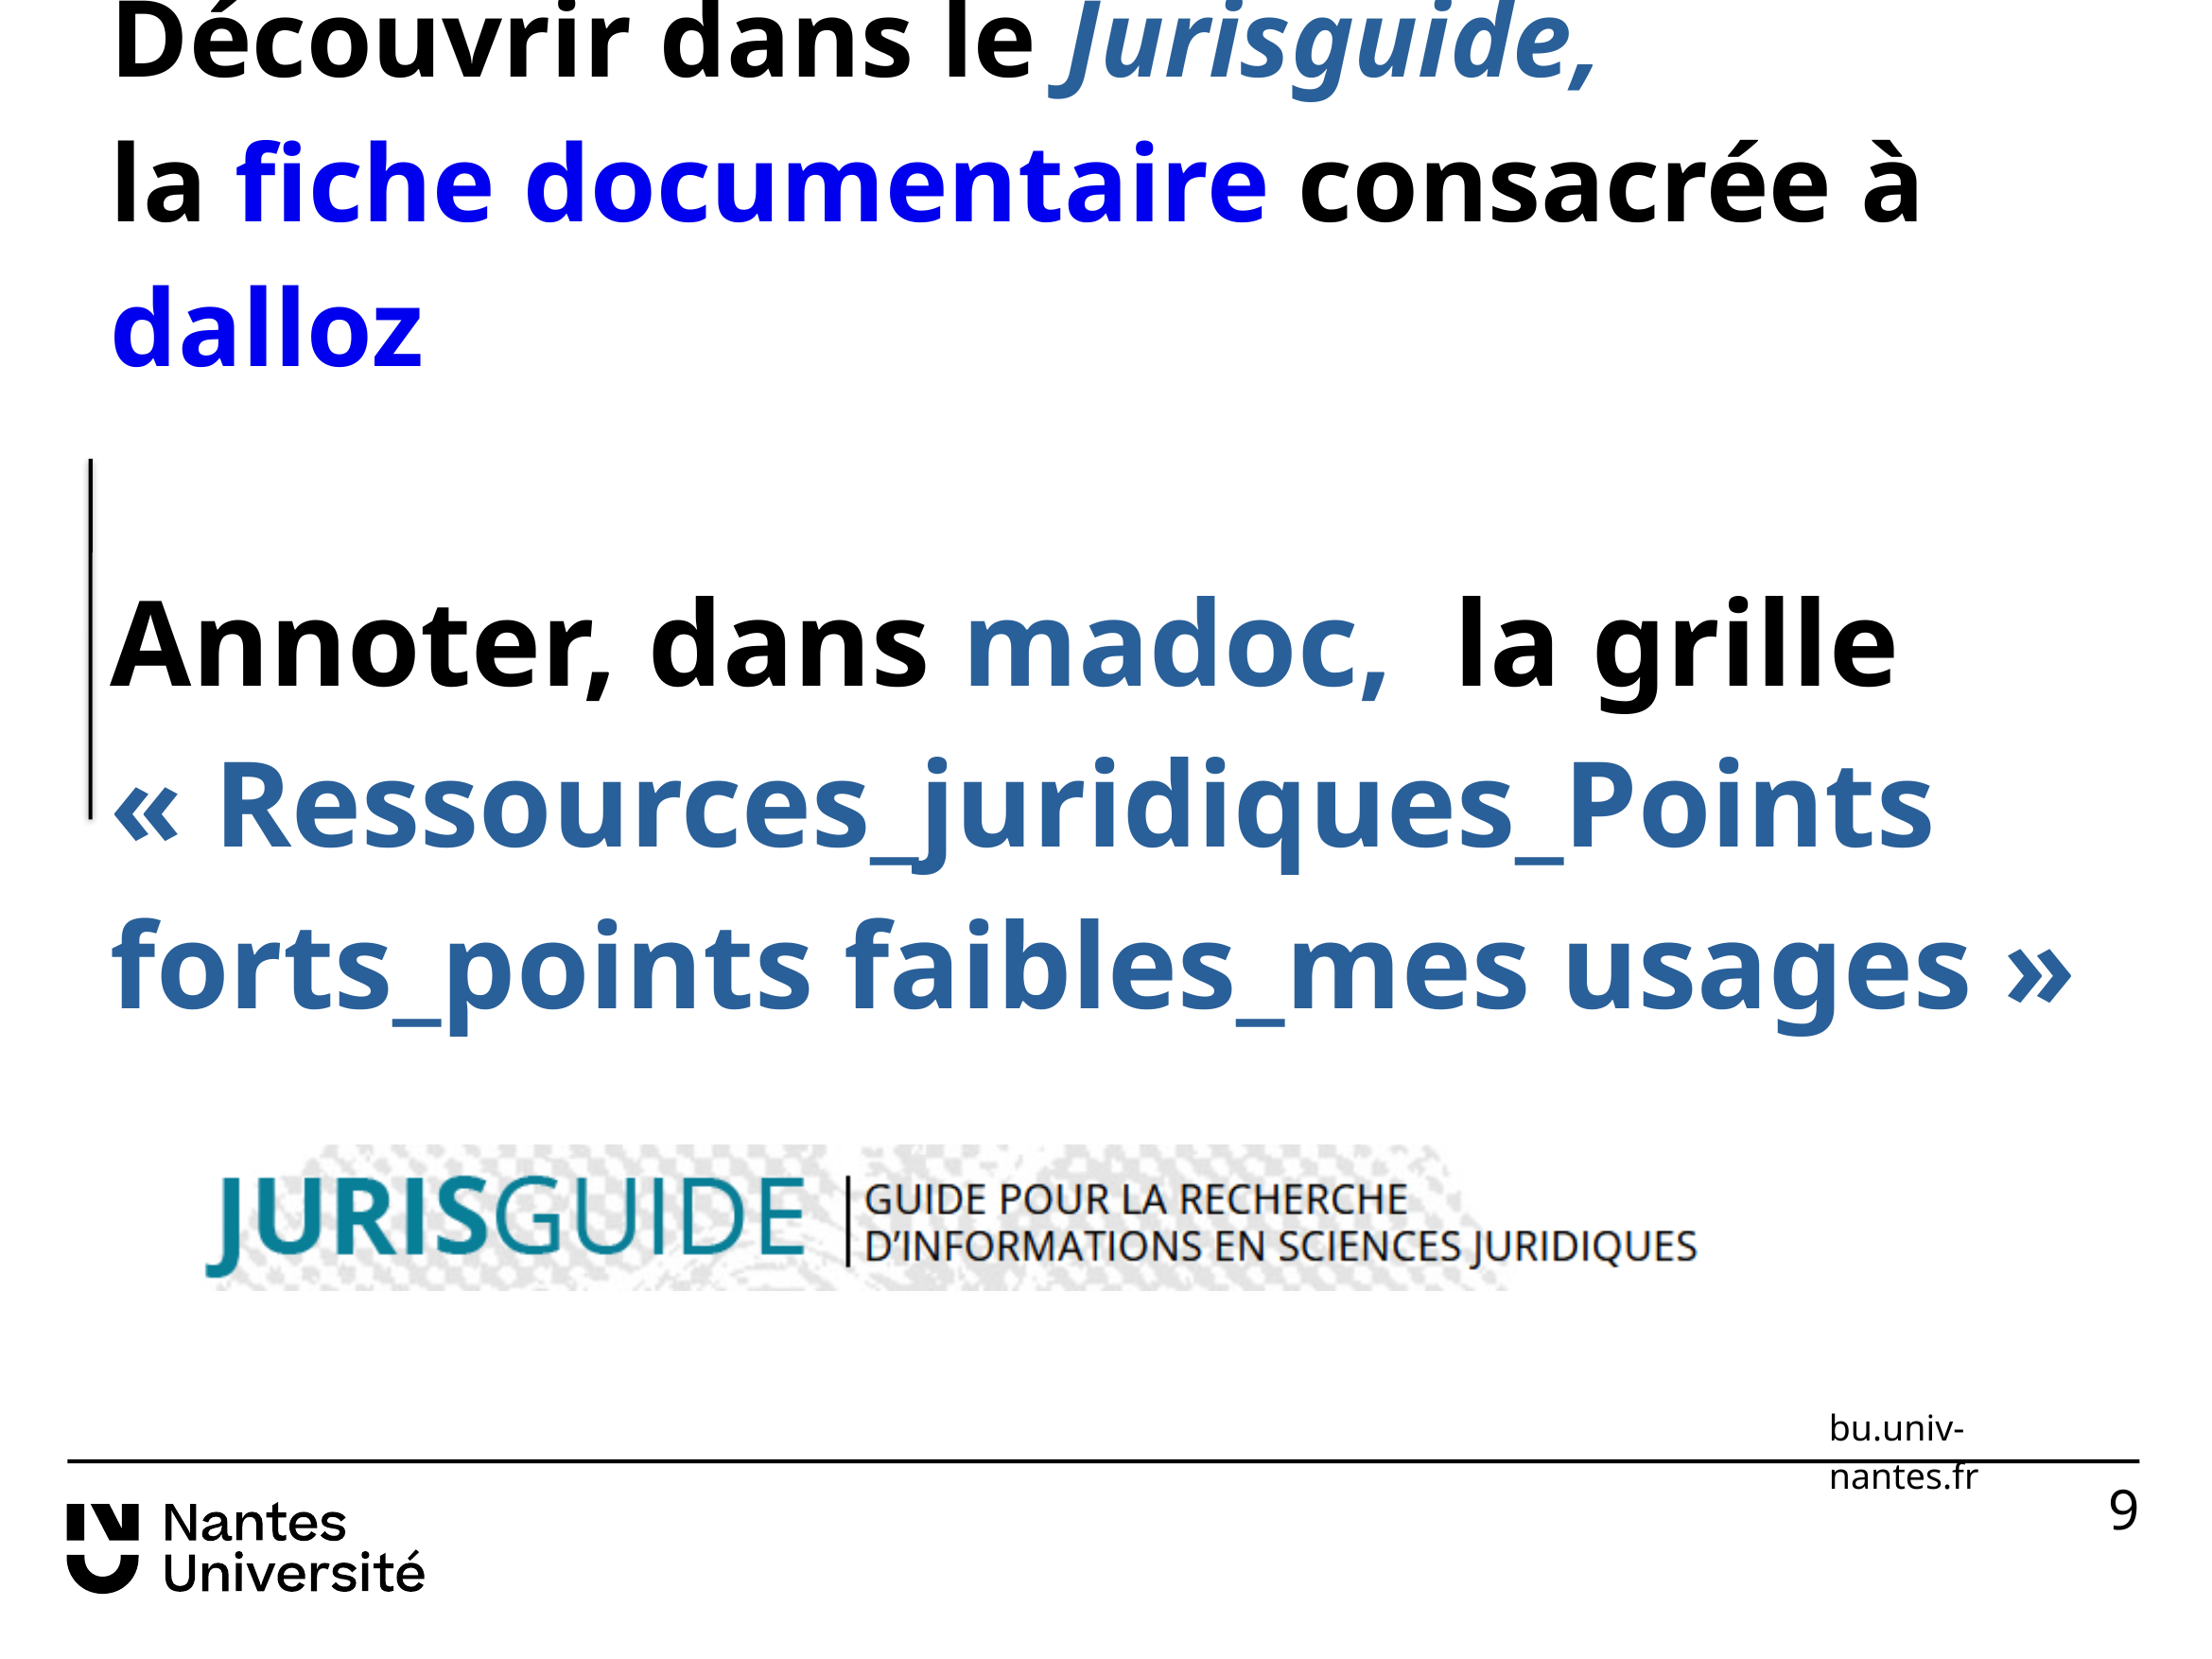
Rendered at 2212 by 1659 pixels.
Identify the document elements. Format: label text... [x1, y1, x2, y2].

text_box bu.univ-nantes.fr [1815, 1396, 2123, 1456]
picture [198, 1144, 1843, 1291]
slide_number <numéro> [1815, 1478, 2140, 1546]
title Découvrir dans le Jurisguide, la fiche documentaire consacrée à dalloz Annoter, dans madoc, la grille « Ressources_juridiques_Points forts_points faibles_mes usages » [110, 0, 2095, 1229]
